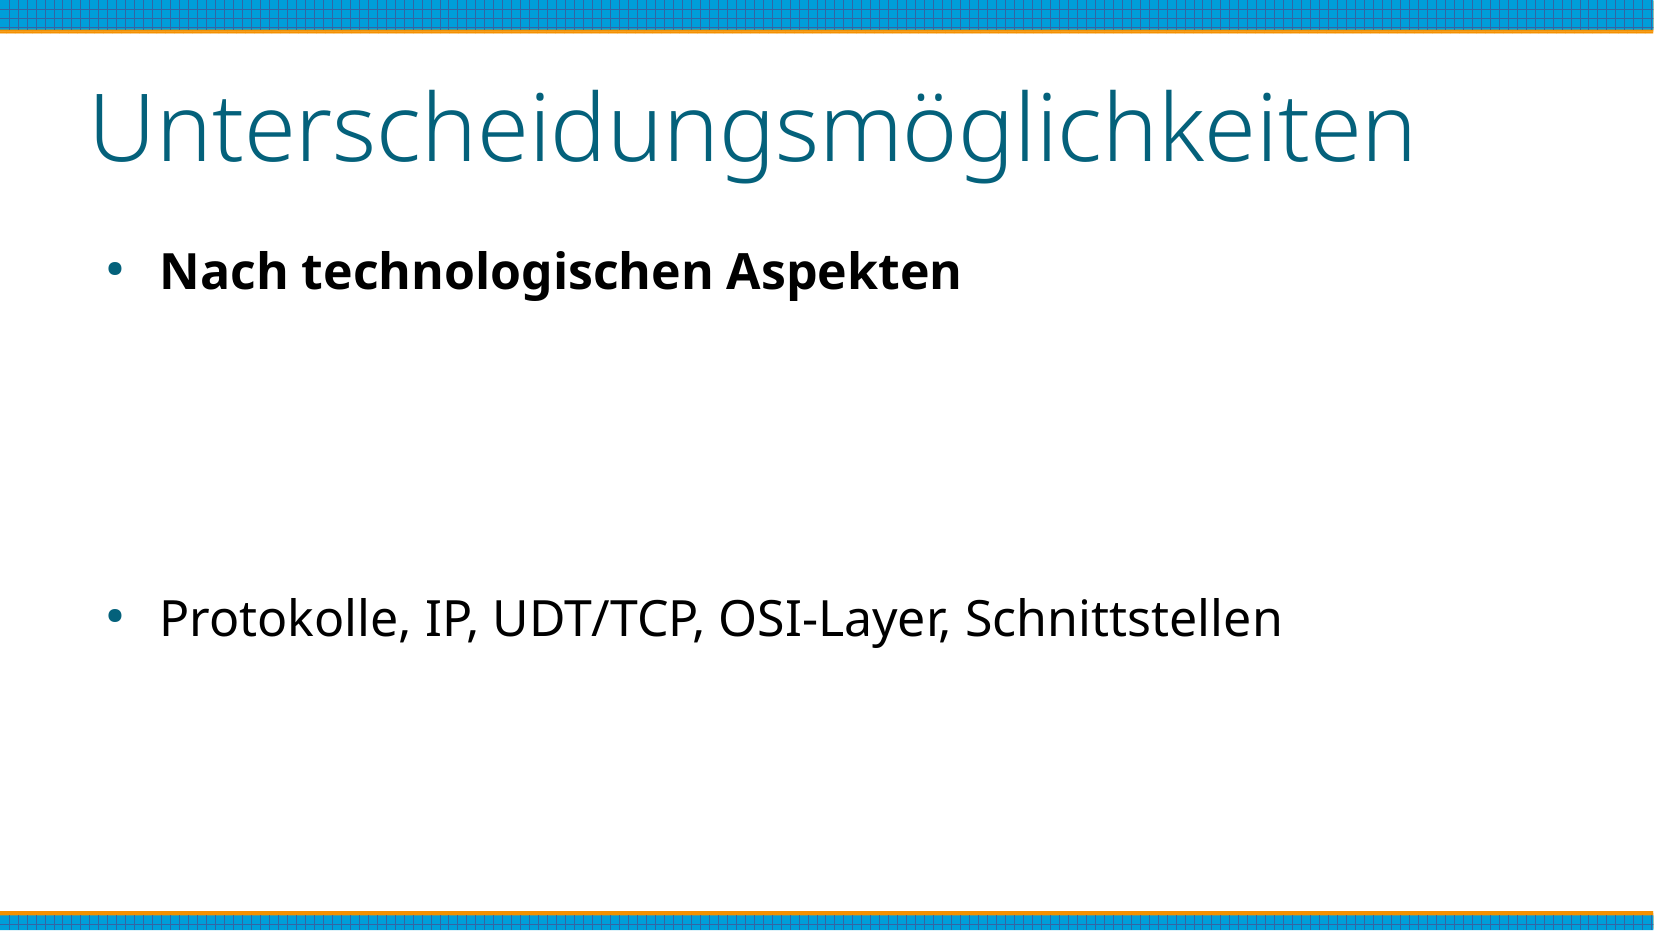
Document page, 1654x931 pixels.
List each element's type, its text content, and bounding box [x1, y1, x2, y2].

list Protokolle, IP, UDT/TCP, OSI-Layer, Schnittstellen [88, 583, 1565, 901]
title Unterscheidungsmöglichkeiten [88, 44, 1565, 207]
list Nach technologischen Aspekten [88, 236, 1565, 554]
